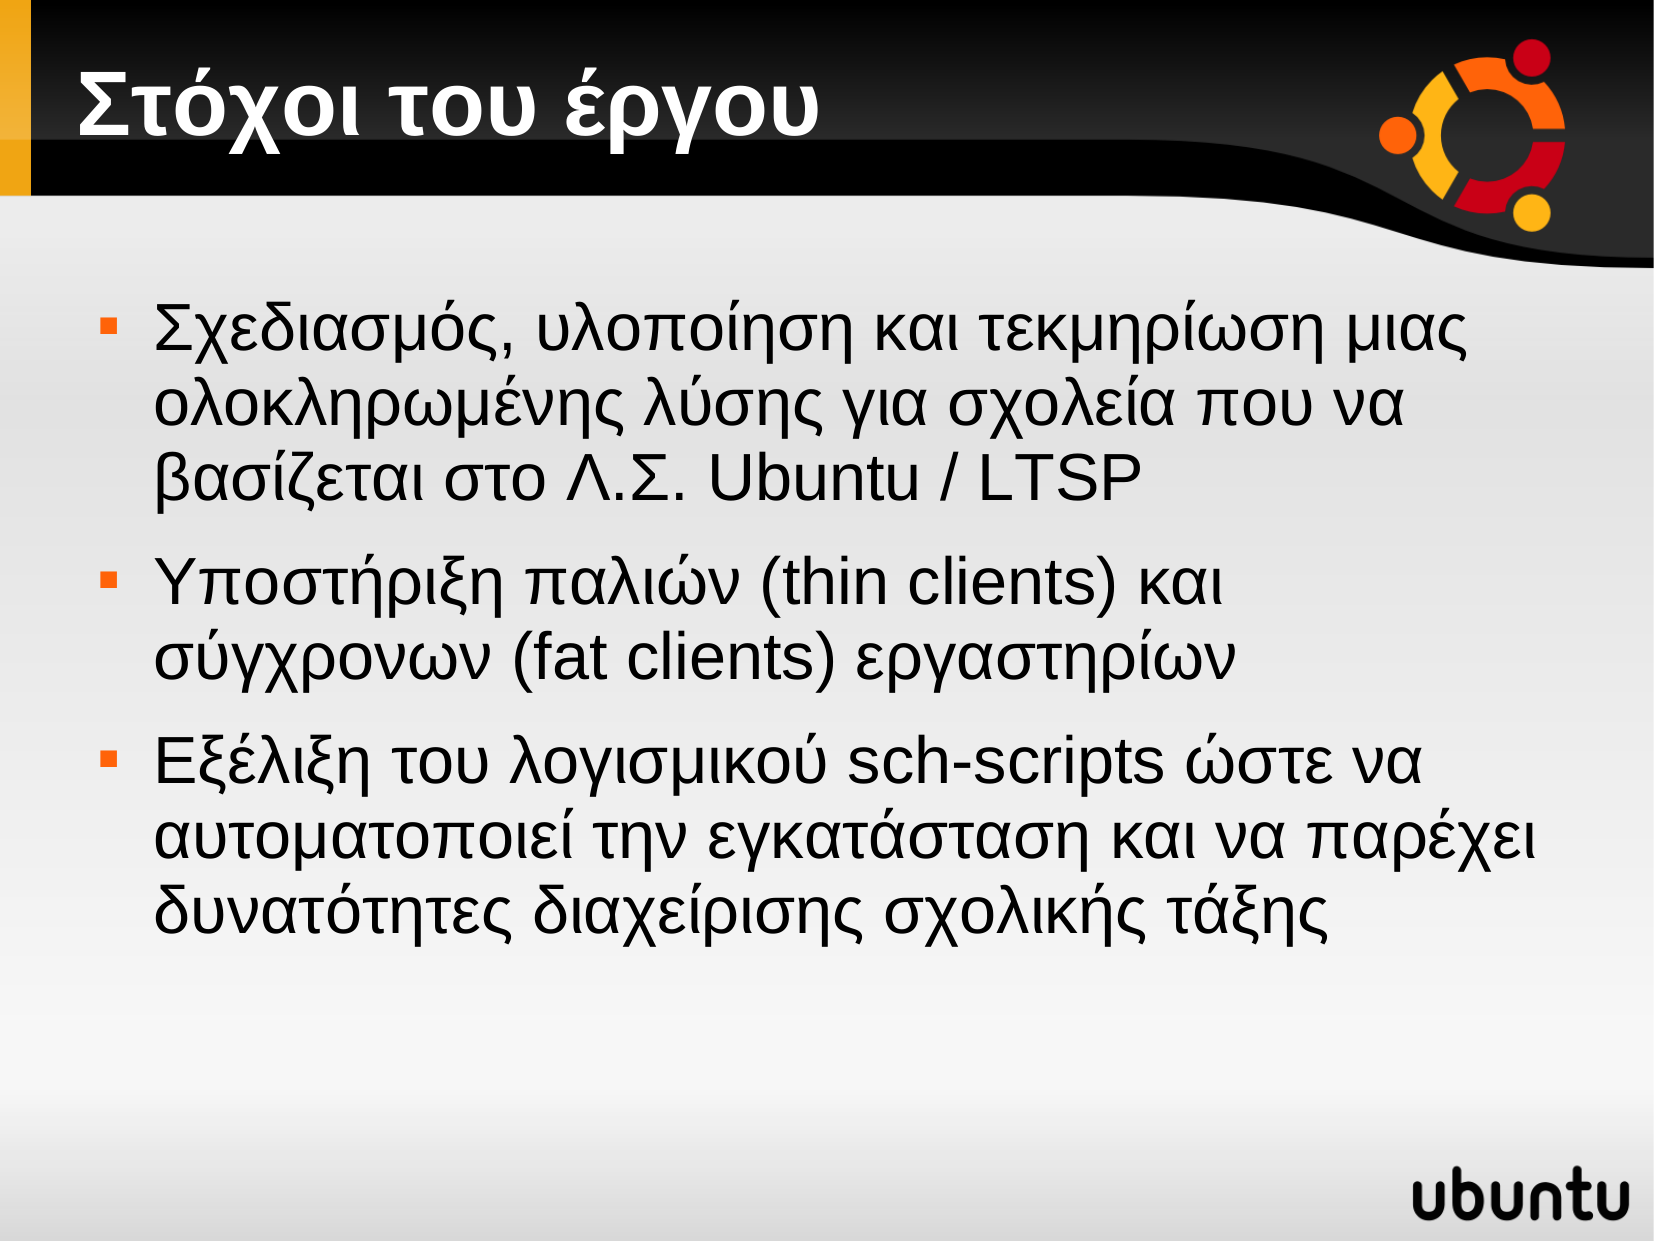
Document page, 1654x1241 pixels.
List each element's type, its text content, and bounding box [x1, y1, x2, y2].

title Στόχοι του έργου [76, 7, 1565, 200]
picture [0, 0, 1654, 1241]
list Σχεδιασμός, υλοποίηση και τεκμηρίωση μιας ολοκληρωμένης λύσης για σχολεία που να βασίζεται στο Λ.Σ. Ubuntu / LTSP Υποστήριξη παλιών (thin clients) και σύγχρονων (fat clients) εργαστηρίων Εξέλιξη του λογισμικού sch-scripts ώστε να αυτοματοποιεί την εγκατάσταση και να παρέχει δυνατότητες διαχείρισης σχολικής τάξης [82, 290, 1571, 1094]
